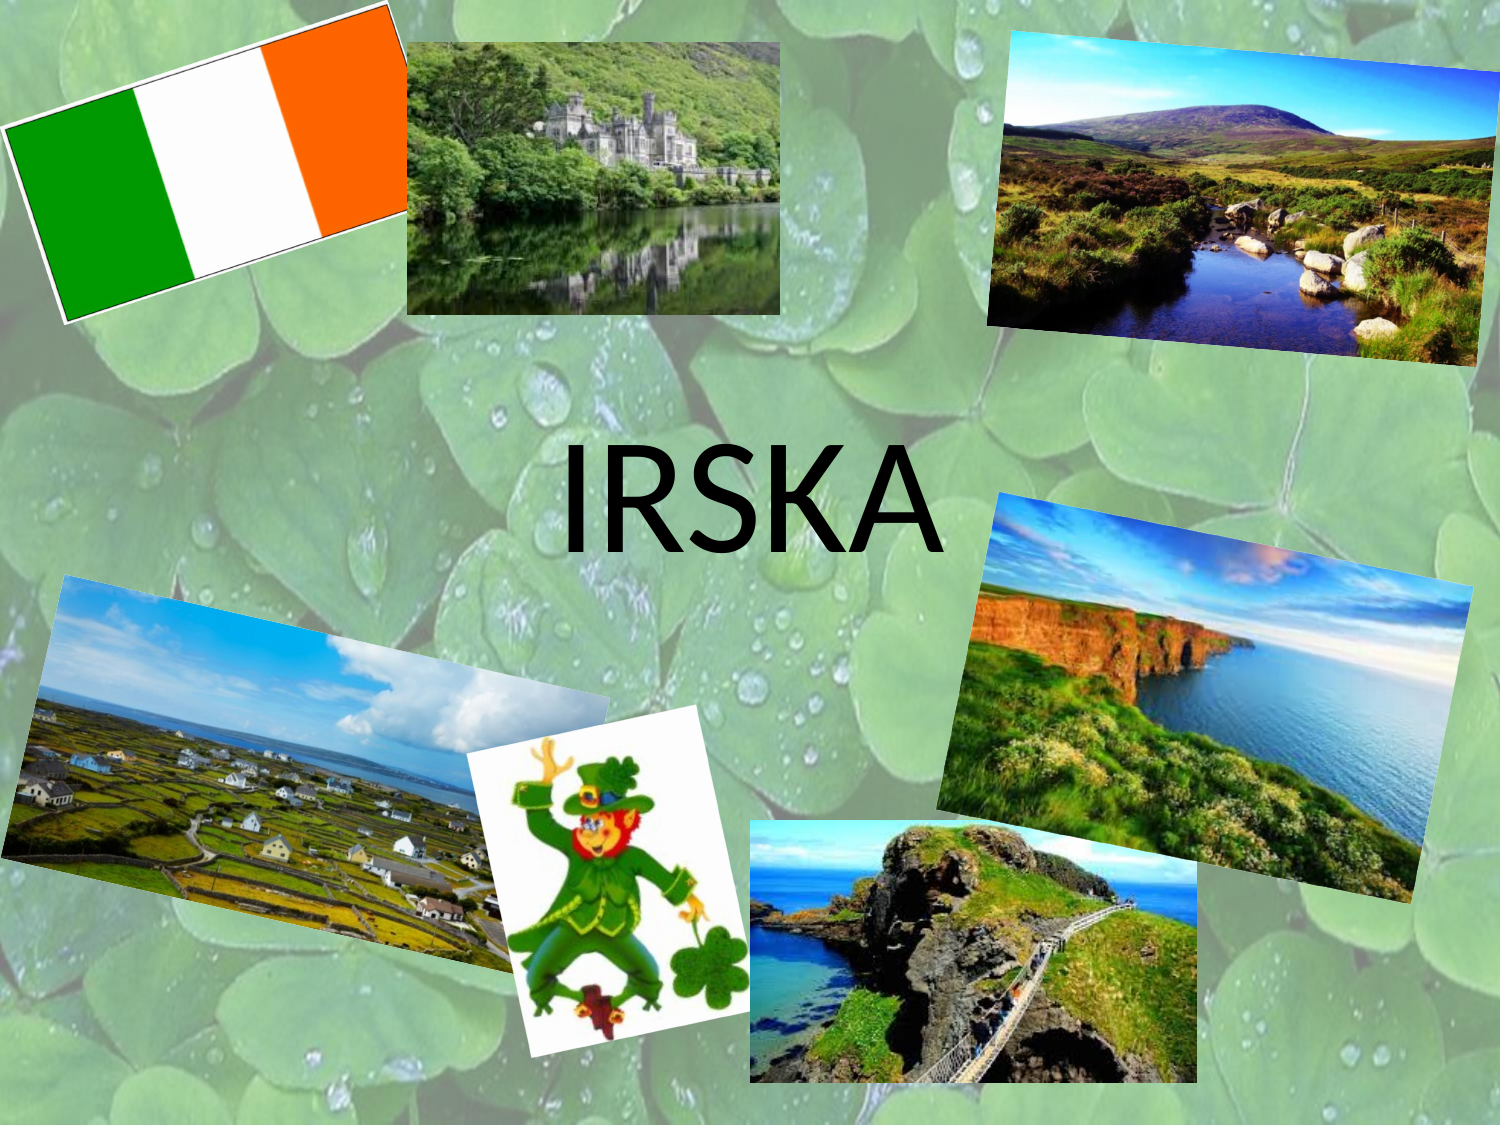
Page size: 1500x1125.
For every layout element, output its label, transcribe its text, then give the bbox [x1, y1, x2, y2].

title IRSKA [112, 349, 1388, 622]
picture [0, 0, 1500, 1125]
